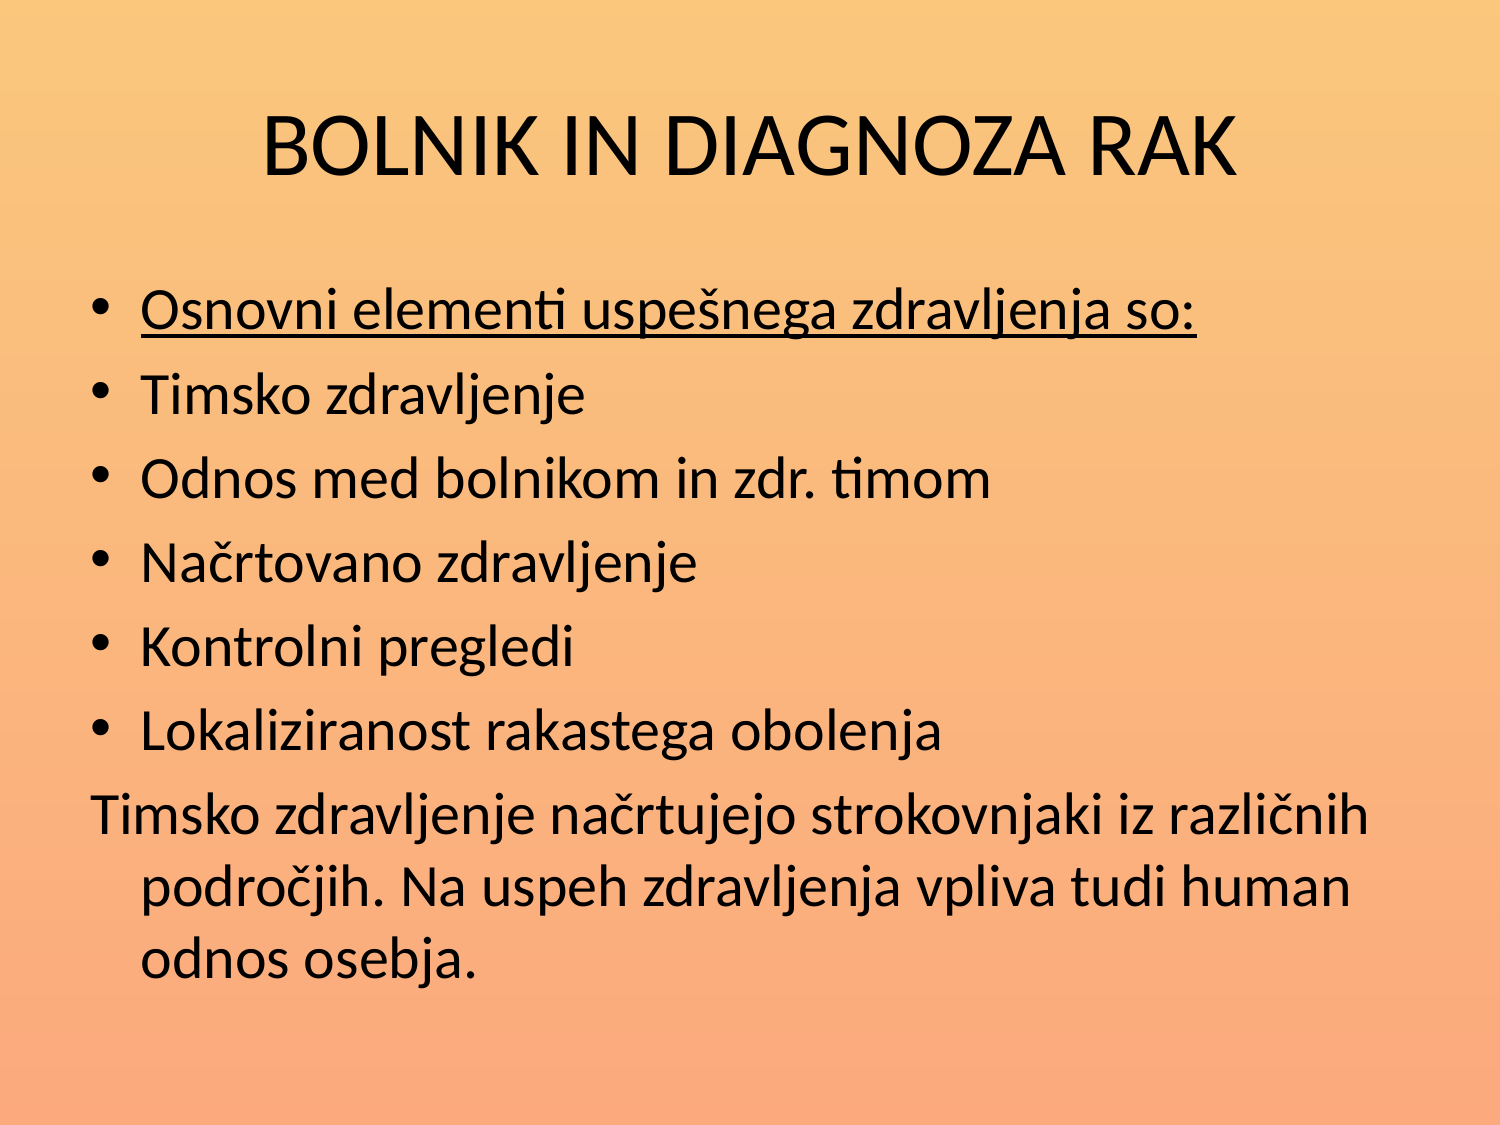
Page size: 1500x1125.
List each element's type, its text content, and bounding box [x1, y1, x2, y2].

title BOLNIK IN DIAGNOZA RAK [75, 45, 1425, 233]
list Osnovni elementi uspešnega zdravljenja so: Timsko zdravljenje Odnos med bolnikom in zdr. timom Načrtovano zdravljenje Kontrolni pregledi Lokaliziranost rakastega obolenja Timsko zdravljenje načrtujejo strokovnjaki iz različnih področjih. Na uspeh zdravljenja vpliva tudi human odnos osebja. [75, 262, 1425, 1005]
